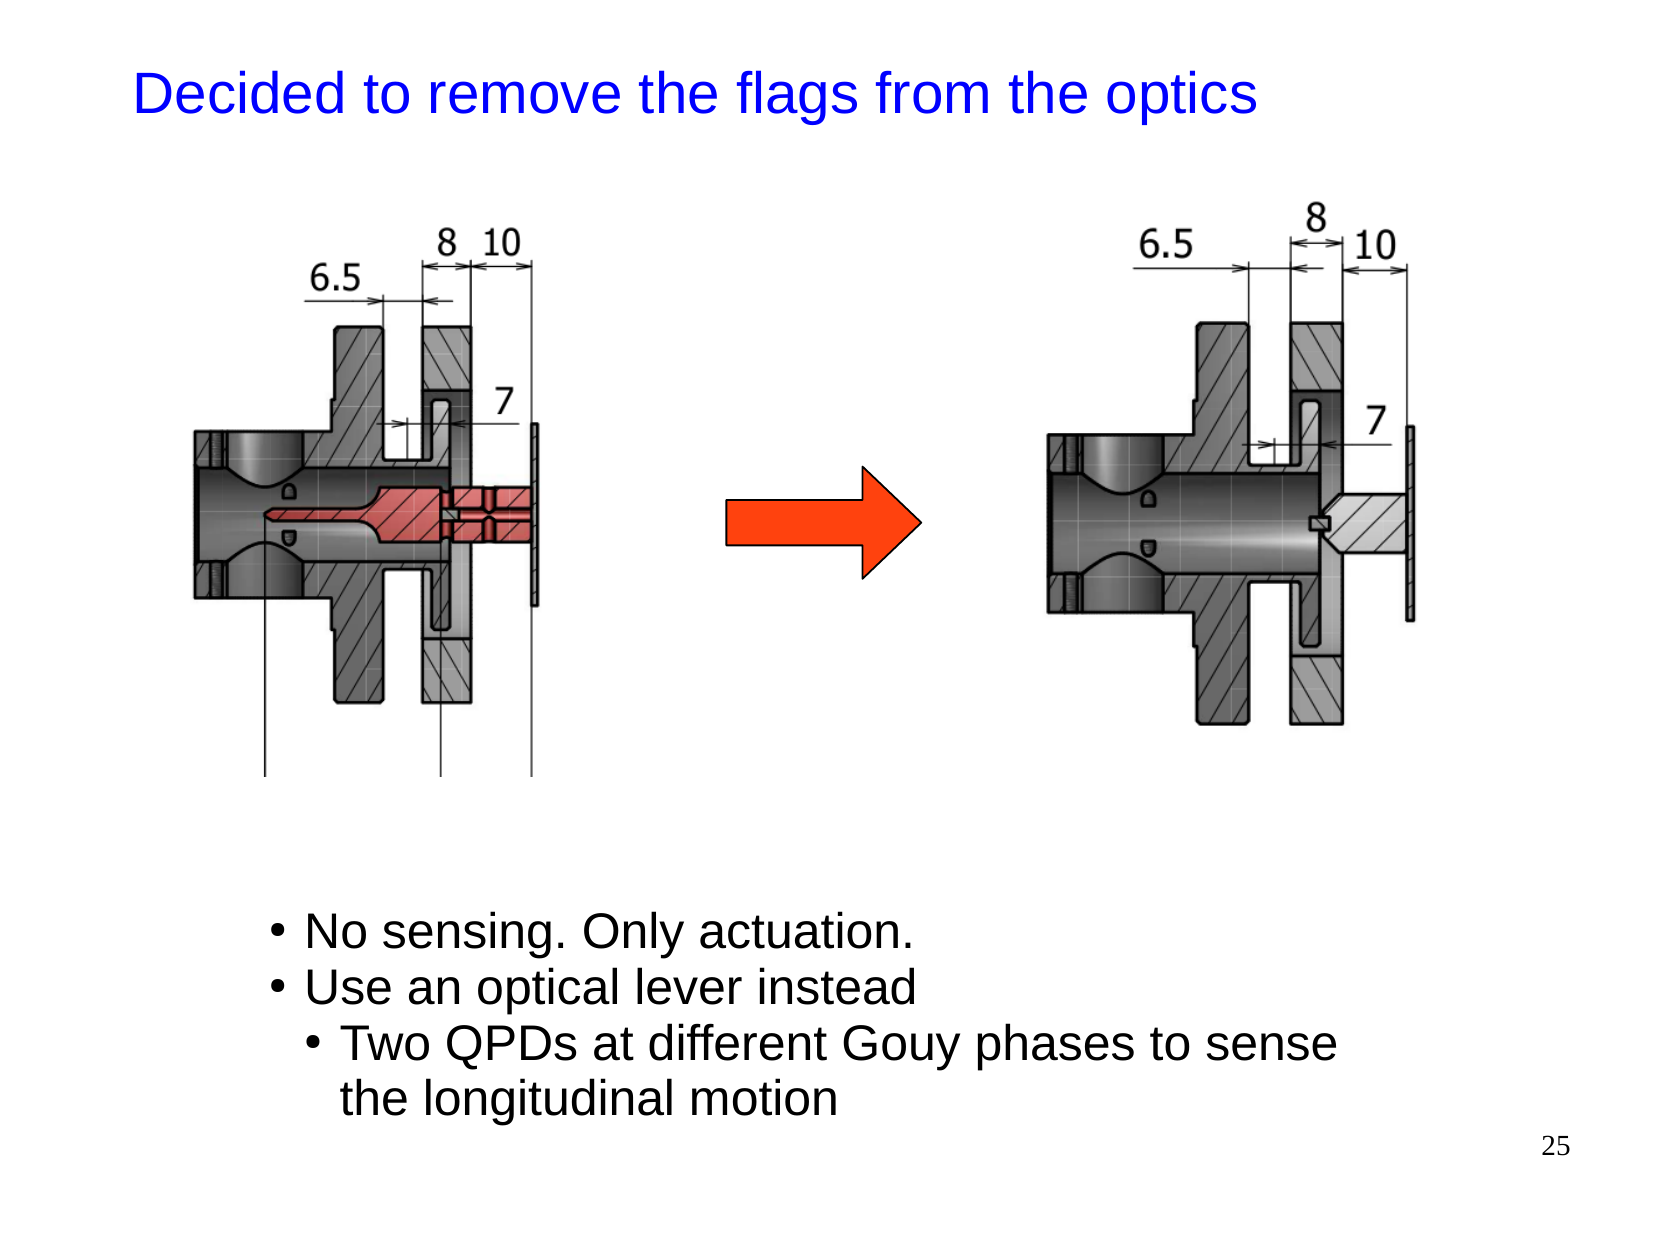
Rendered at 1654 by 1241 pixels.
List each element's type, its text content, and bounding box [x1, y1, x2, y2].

text_box No sensing. Only actuation. Use an optical lever instead Two QPDs at different Gouy phases to sense the longitudinal motion [253, 896, 1369, 1134]
text_box [726, 466, 922, 579]
picture [1003, 193, 1506, 793]
text_box Decided to remove the flags from the optics [118, 53, 1275, 133]
picture [152, 210, 626, 777]
